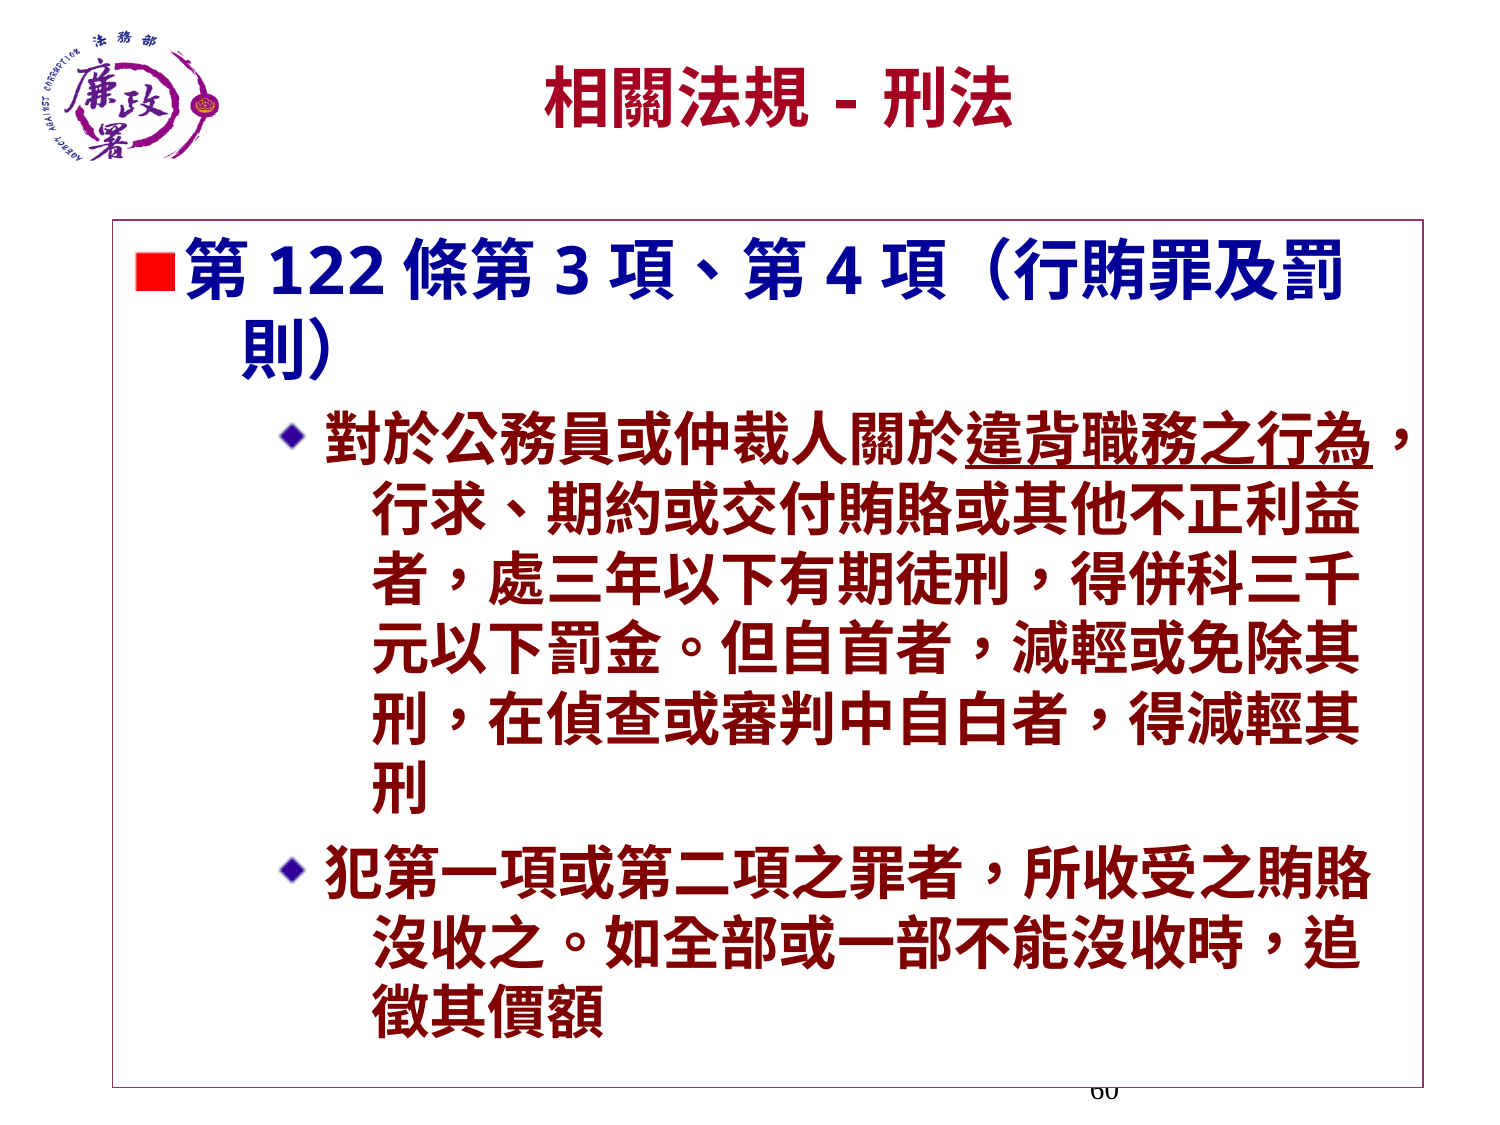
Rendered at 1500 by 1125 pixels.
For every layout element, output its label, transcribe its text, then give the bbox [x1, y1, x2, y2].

list 第122條第3項、第4項（行賄罪及罰則） 對於公務員或仲裁人關於違背職務之行為，行求、期約或交付賄賂或其他不正利益者，處三年以下有期徒刑，得併科三千元以下罰金。但自首者，減輕或免除其刑，在偵查或審判中自白者，得減輕其刑 犯第一項或第二項之罪者，所收受之賄賂沒收之。如全部或一部不能沒收時，追徵其價額 [112, 220, 1424, 1088]
text_box [1074, 1088, 1388, 1113]
text_box 相關法規-刑法 [194, 31, 1365, 161]
